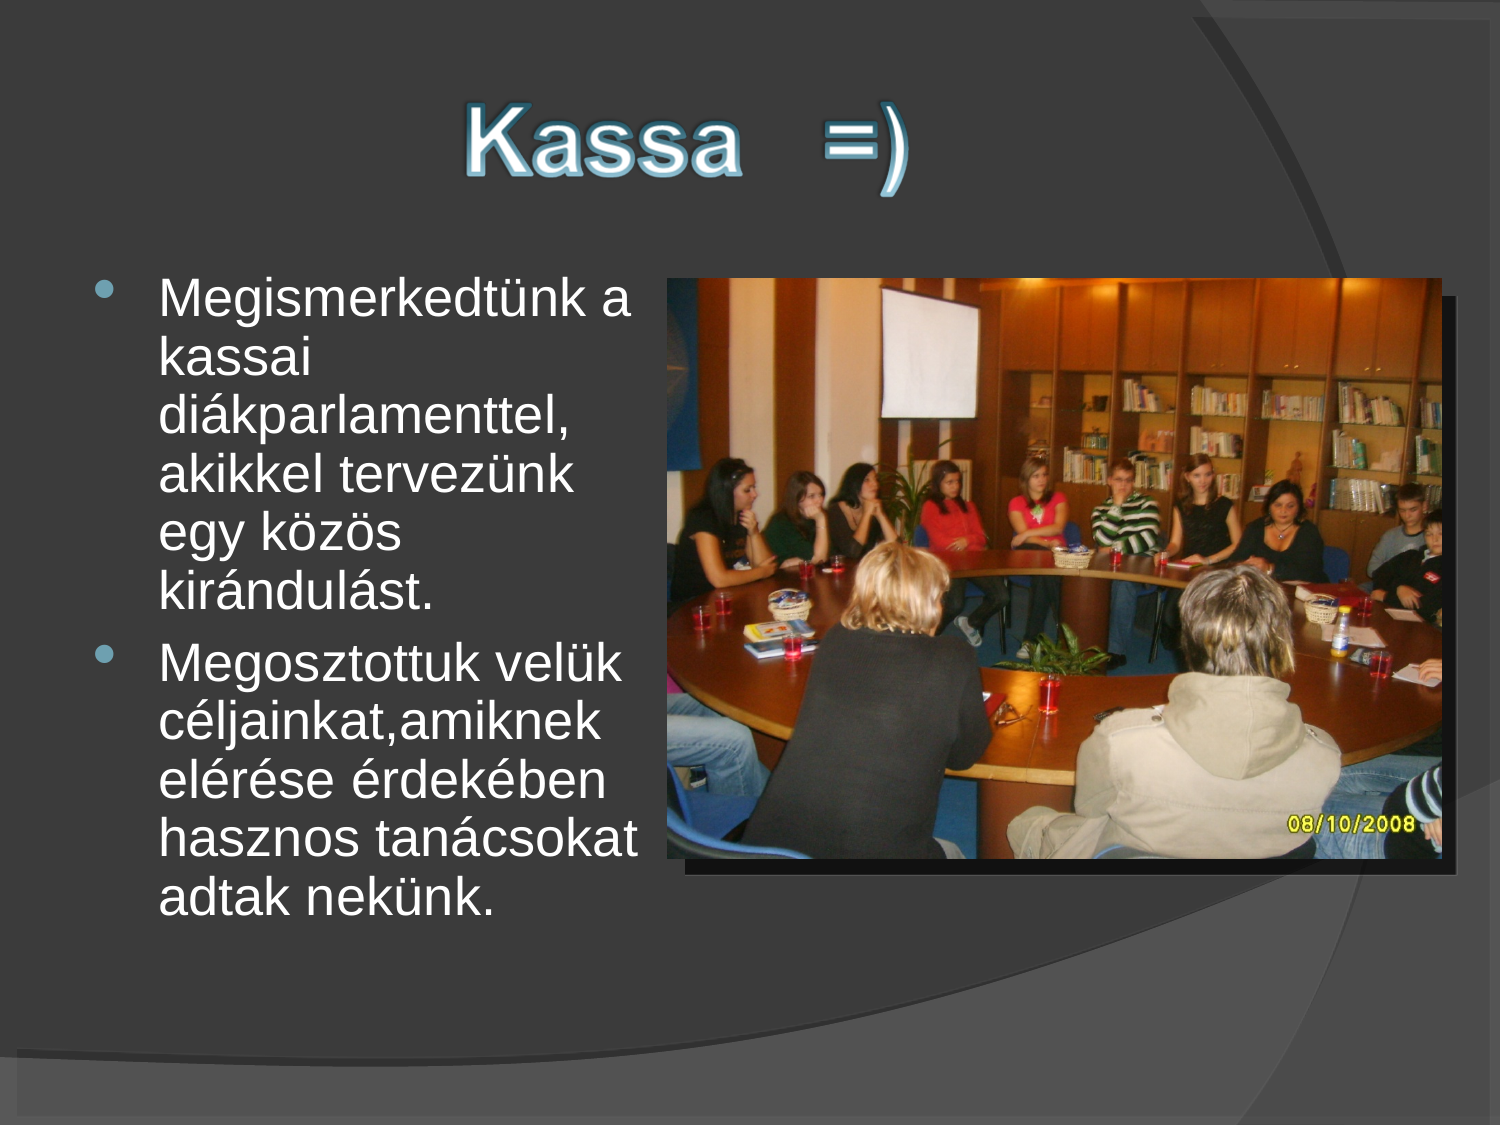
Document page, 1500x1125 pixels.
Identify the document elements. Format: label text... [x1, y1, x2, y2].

text_box Megismerkedtünk a kassai diákparlamenttel, akikkel tervezünk egy közös kirándulást. Megosztottuk velük céljainkat,amiknek elérése érdekében hasznos tanácsokat adtak nekünk. [75, 262, 676, 1005]
picture [667, 278, 1442, 859]
picture [73, 43, 1301, 234]
